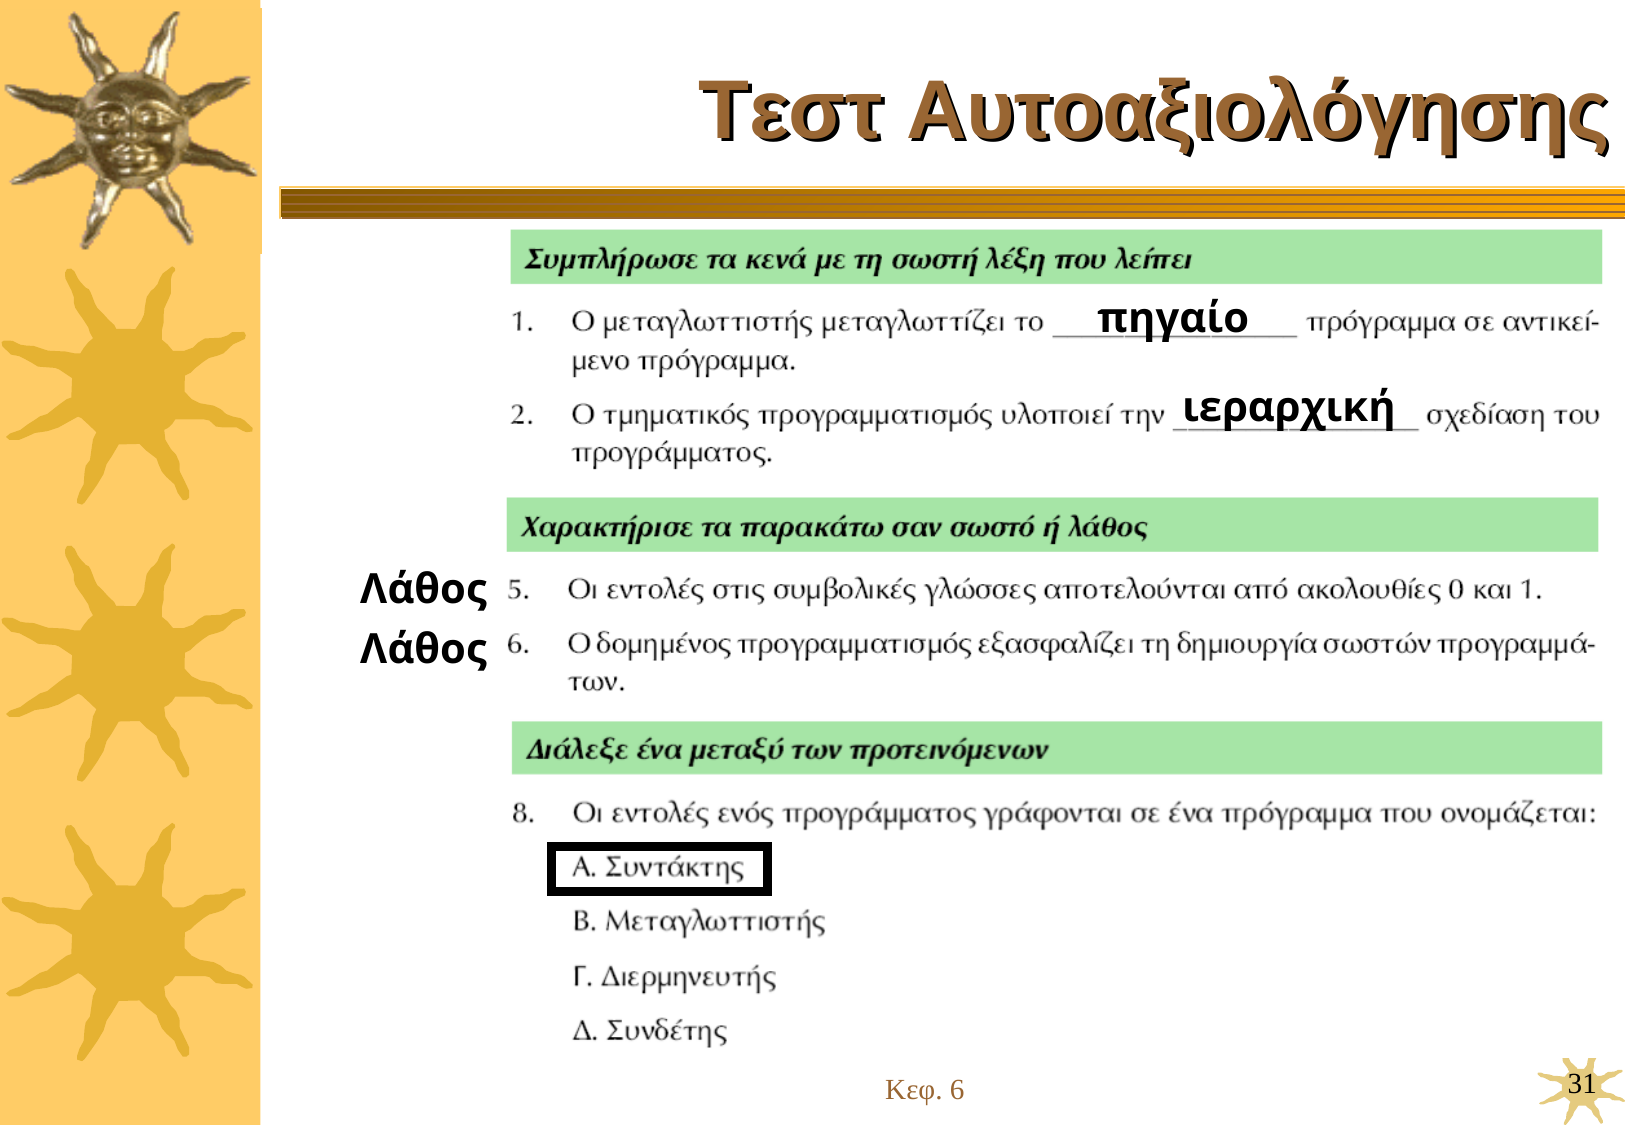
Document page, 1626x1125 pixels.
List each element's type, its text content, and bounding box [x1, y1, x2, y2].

text_box πηγαίο [1035, 283, 1312, 349]
text_box Λάθος [285, 613, 562, 680]
picture [1, 163, 262, 254]
text_box Τεστ Αυτοαξιολόγησης [0, 0, 1625, 163]
picture [494, 222, 1623, 1058]
text_box Λάθος [285, 554, 562, 613]
text_box ιεραρχική [1151, 372, 1427, 438]
